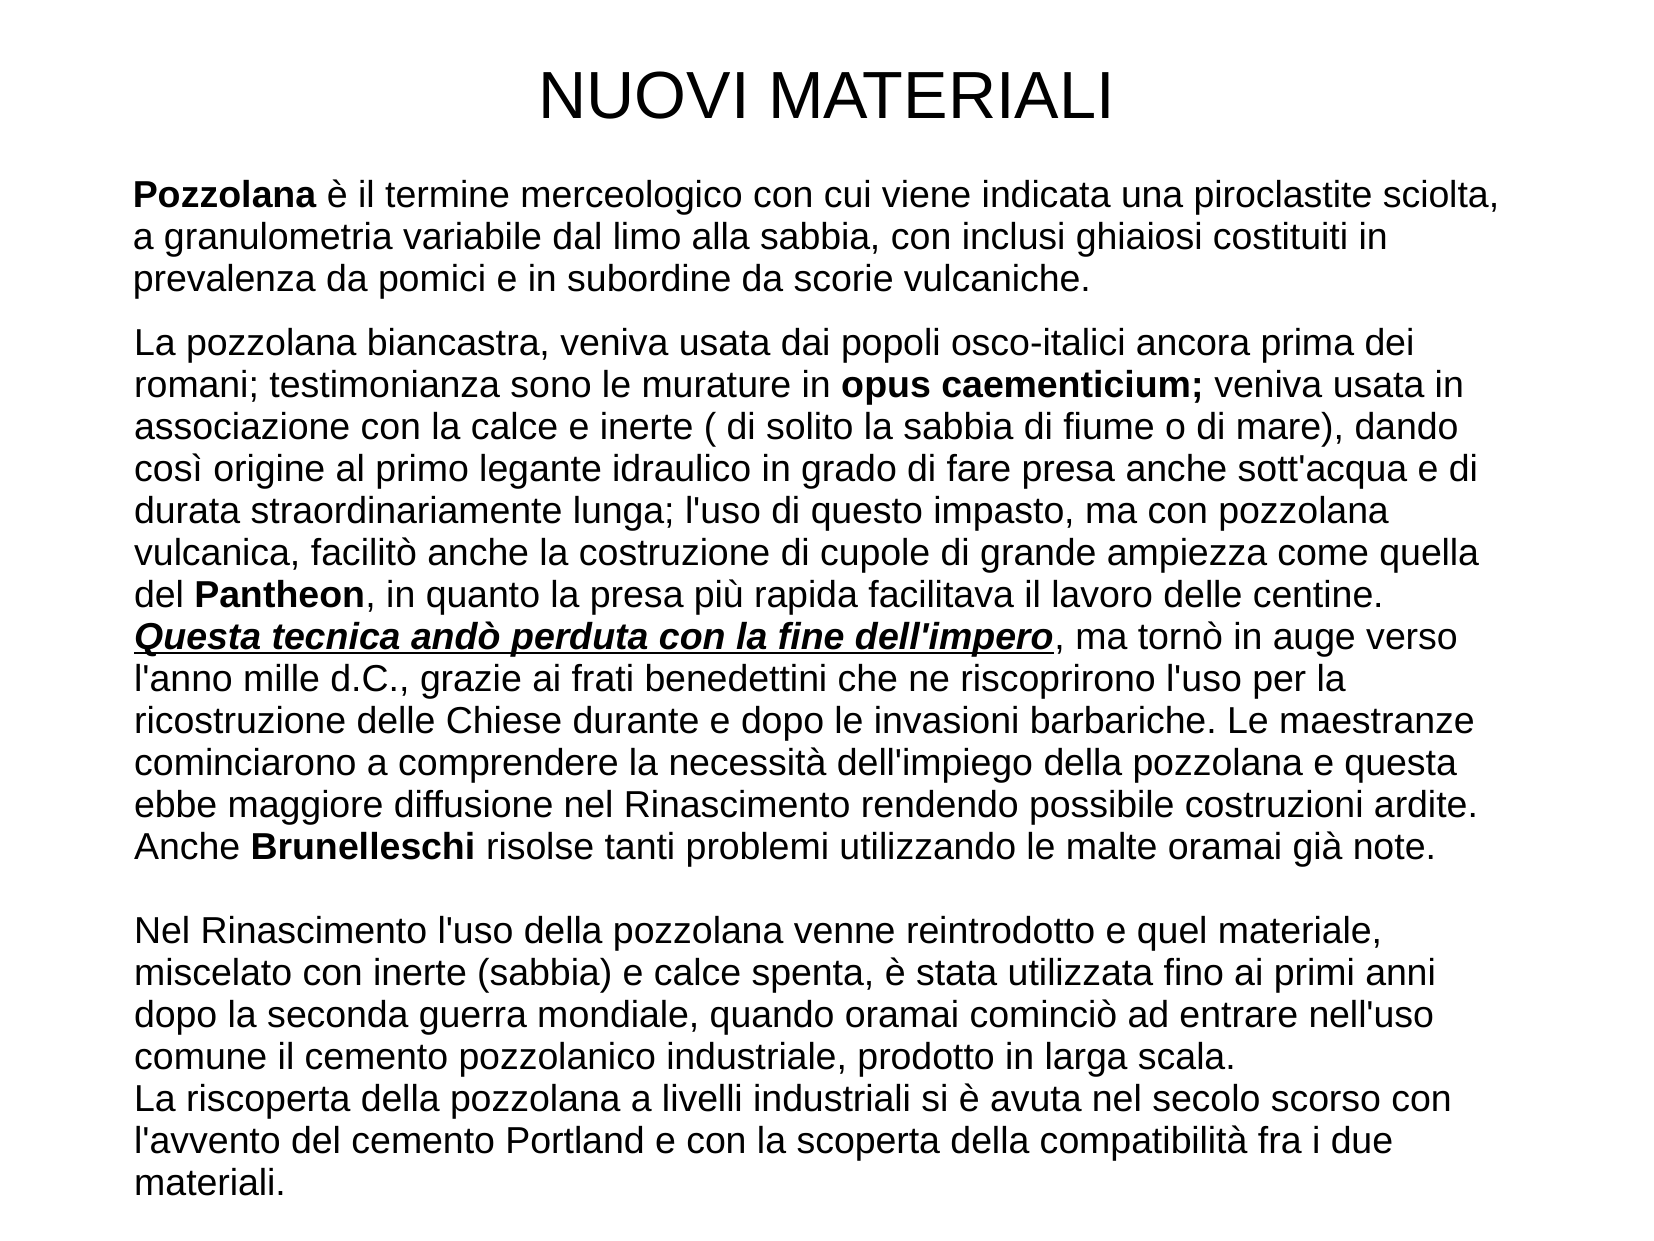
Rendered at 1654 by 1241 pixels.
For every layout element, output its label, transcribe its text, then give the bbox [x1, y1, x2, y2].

text_box Pozzolana è il termine merceologico con cui viene indicata una piroclastite sciolta, a granulometria variabile dal limo alla sabbia, con inclusi ghiaiosi costituiti in prevalenza da pomici e in subordine da scorie vulcaniche. [118, 166, 1536, 309]
text_box La pozzolana biancastra, veniva usata dai popoli osco-italici ancora prima dei romani; testimonianza sono le murature in opus caementicium; veniva usata in associazione con la calce e inerte ( di solito la sabbia di fiume o di mare), dando così origine al primo legante idraulico in grado di fare presa anche sott'acqua e di durata straordinariamente lunga; l'uso di questo impasto, ma con pozzolana vulcanica, facilitò anche la costruzione di cupole di grande ampiezza come quella del Pantheon, in quanto la presa più rapida facilitava il lavoro delle centine. Questa tecnica andò perduta con la fine dell'impero, ma tornò in auge verso l'anno mille d.C., grazie ai frati benedettini che ne riscoprirono l'uso per la ricostruzione delle Chiese durante e dopo le invasioni barbariche. Le maestranze cominciarono a comprendere la necessità dell'impiego della pozzolana e questa ebbe maggiore diffusione nel Rinascimento rendendo possibile costruzioni ardite. Anche Brunelleschi risolse tanti problemi utilizzando le malte oramai già note. Nel Rinascimento l'uso della pozzolana venne reintrodotto e quel materiale, miscelato con inerte (sabbia) e calce spenta, è stata utilizzata fino ai primi anni dopo la seconda guerra mondiale, quando oramai cominciò ad entrare nell'uso comune il cemento pozzolanico industriale, prodotto in larga scala. La riscoperta della pozzolana a livelli industriali si è avuta nel secolo scorso con l'avvento del cemento Portland e con la scoperta della compatibilità fra i due materiali. [119, 314, 1524, 1217]
title NUOVI MATERIALI [82, 49, 1571, 142]
